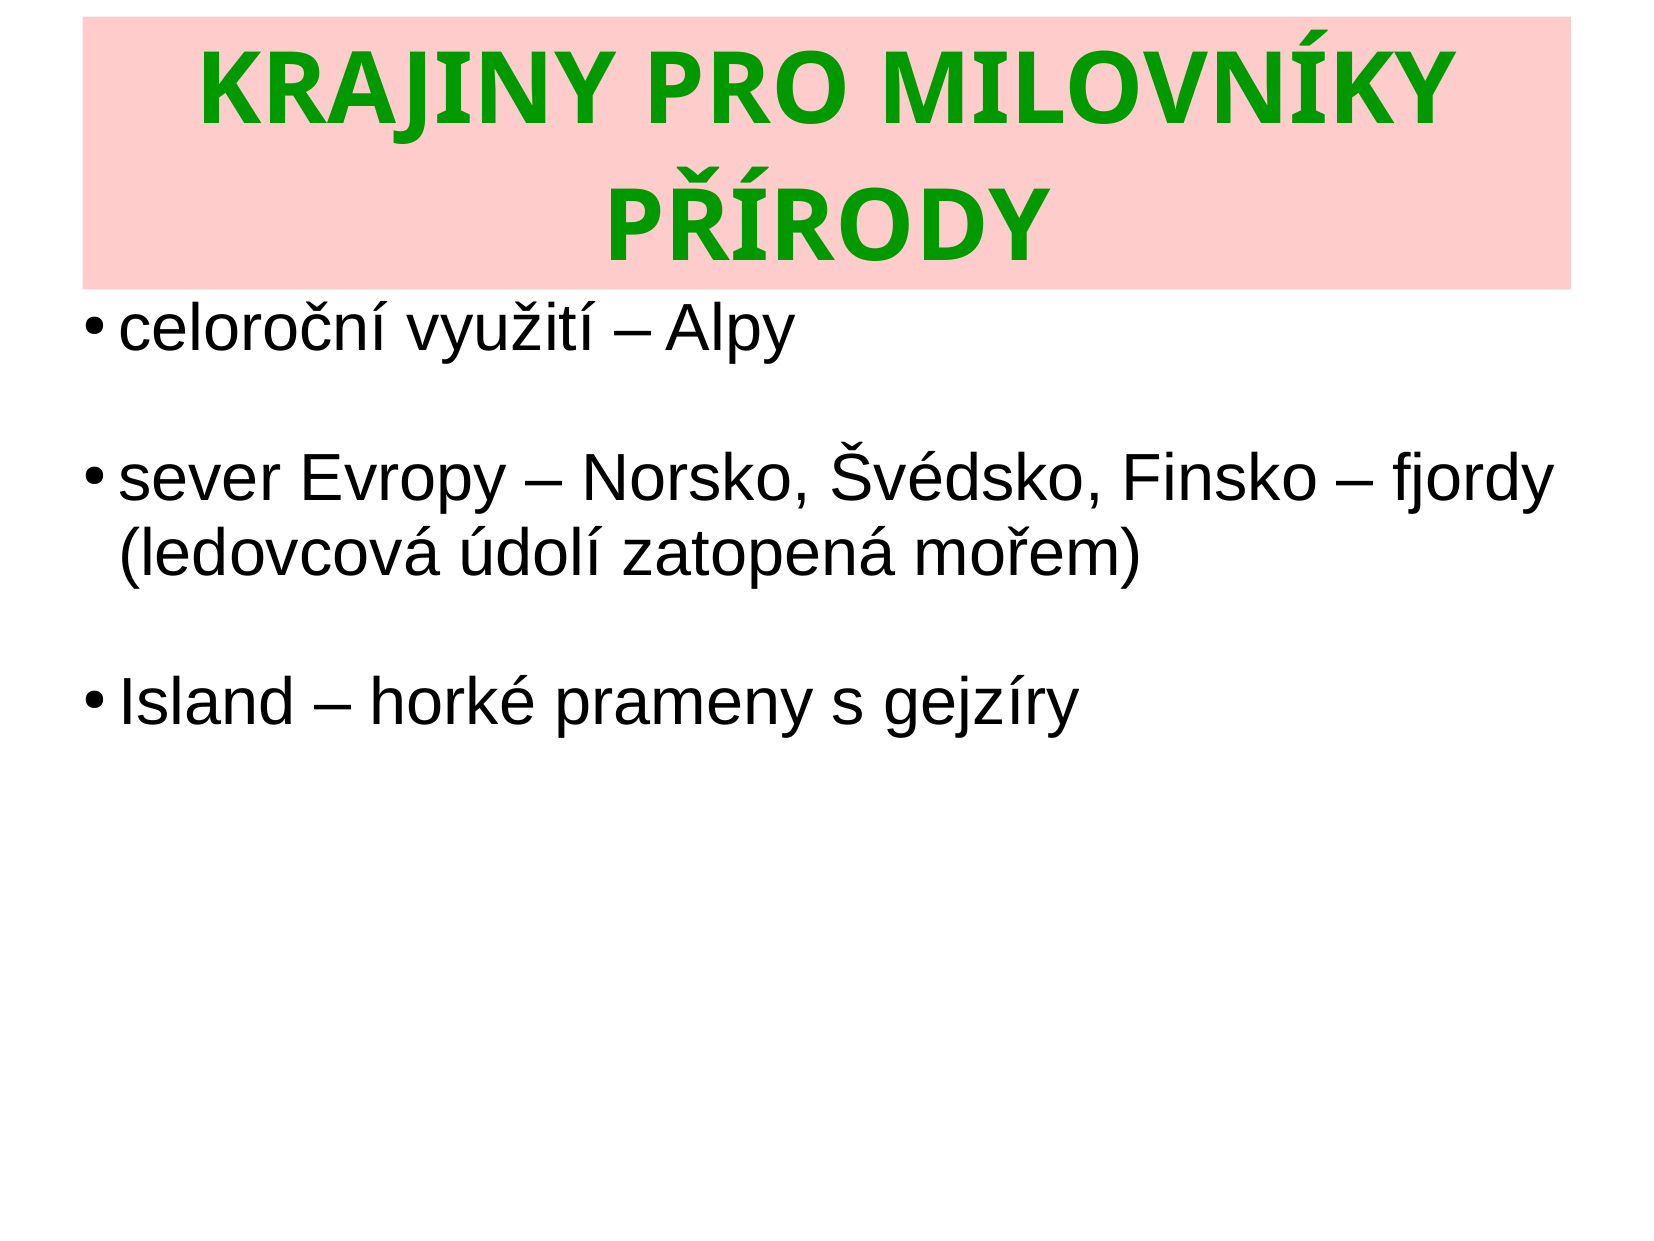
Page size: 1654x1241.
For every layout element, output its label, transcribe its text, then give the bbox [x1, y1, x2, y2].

title KRAJINY PRO MILOVNÍKY PŘÍRODY [82, 38, 1571, 268]
subtitle celoroční využití – Alpy sever Evropy – Norsko, Švédsko, Finsko – fjordy (ledovcová údolí zatopená mořem) Island – horké prameny s gejzíry [82, 290, 1571, 1109]
